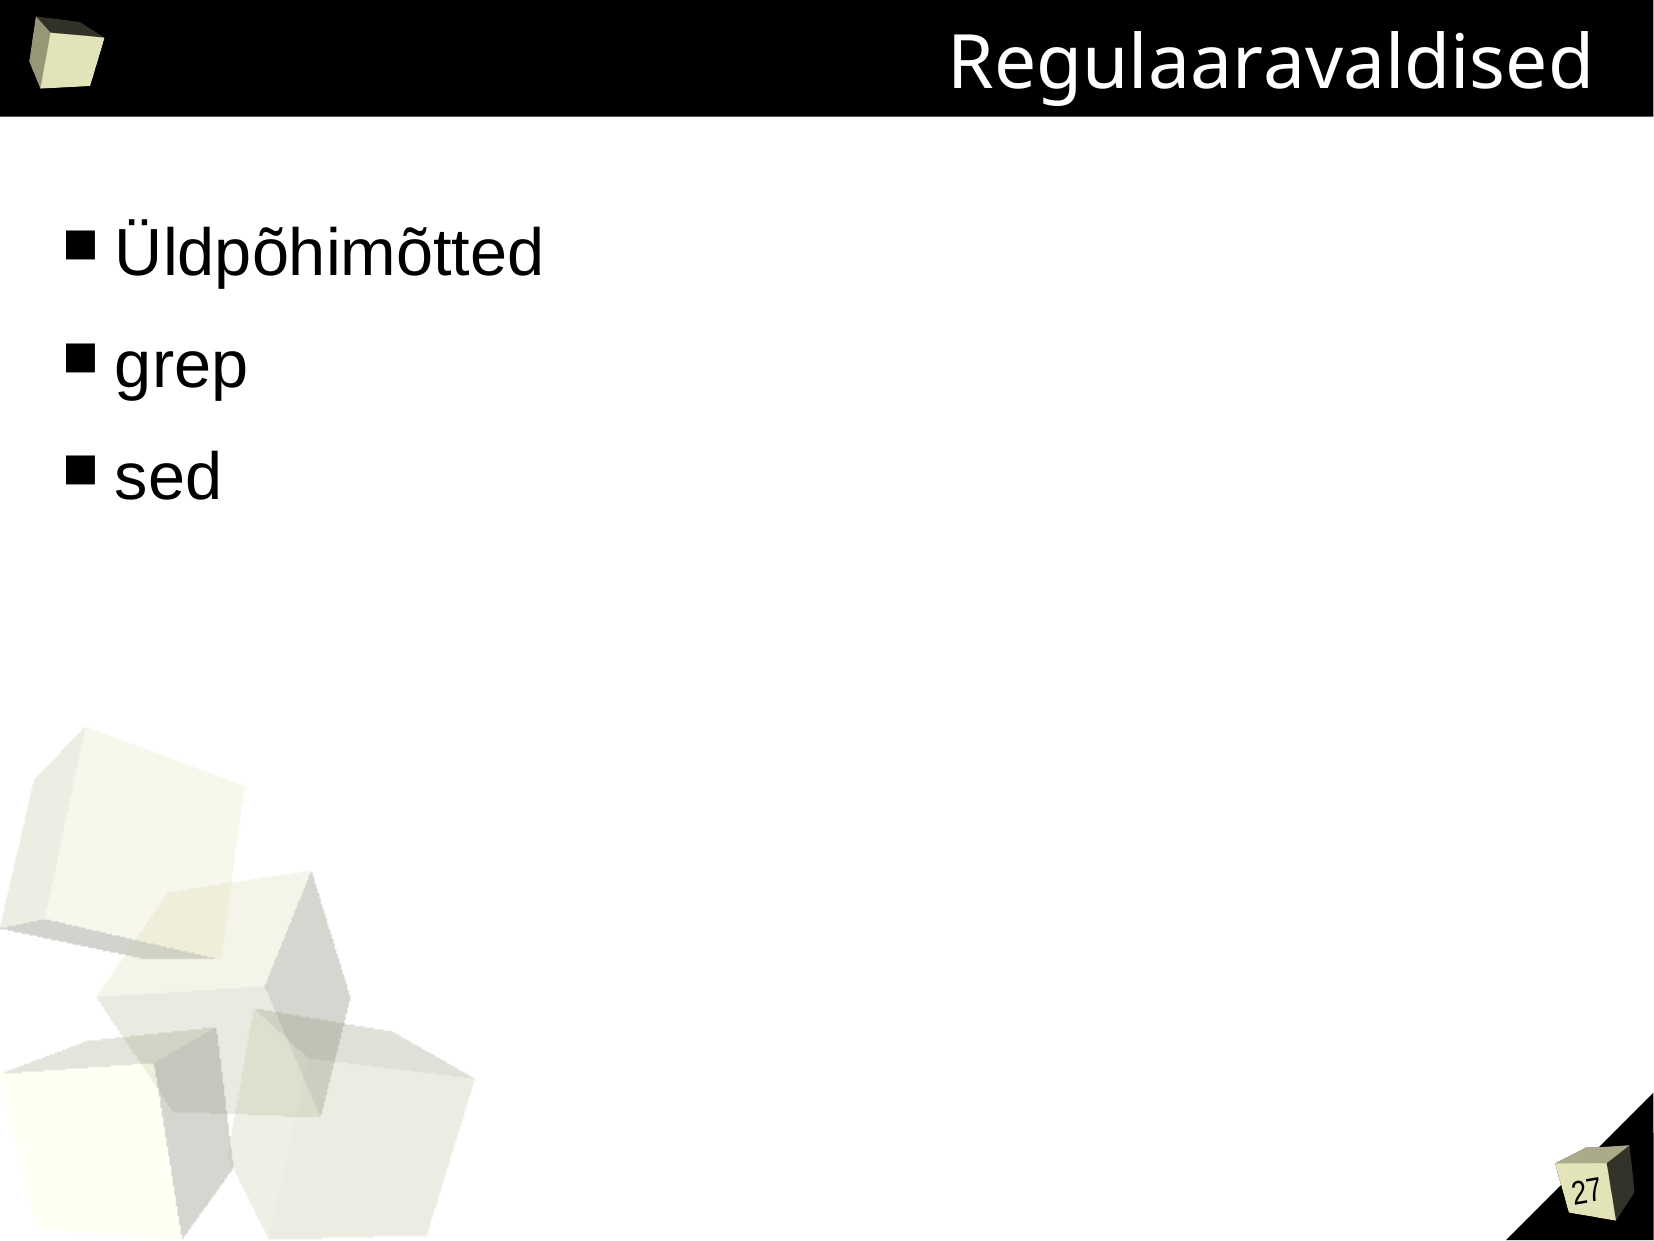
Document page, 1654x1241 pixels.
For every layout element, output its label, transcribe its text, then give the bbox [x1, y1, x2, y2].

list Üldpõhimõtted grep sed [44, 177, 1611, 1214]
title Regulaaravaldised [118, 0, 1595, 119]
picture [0, 726, 477, 1241]
